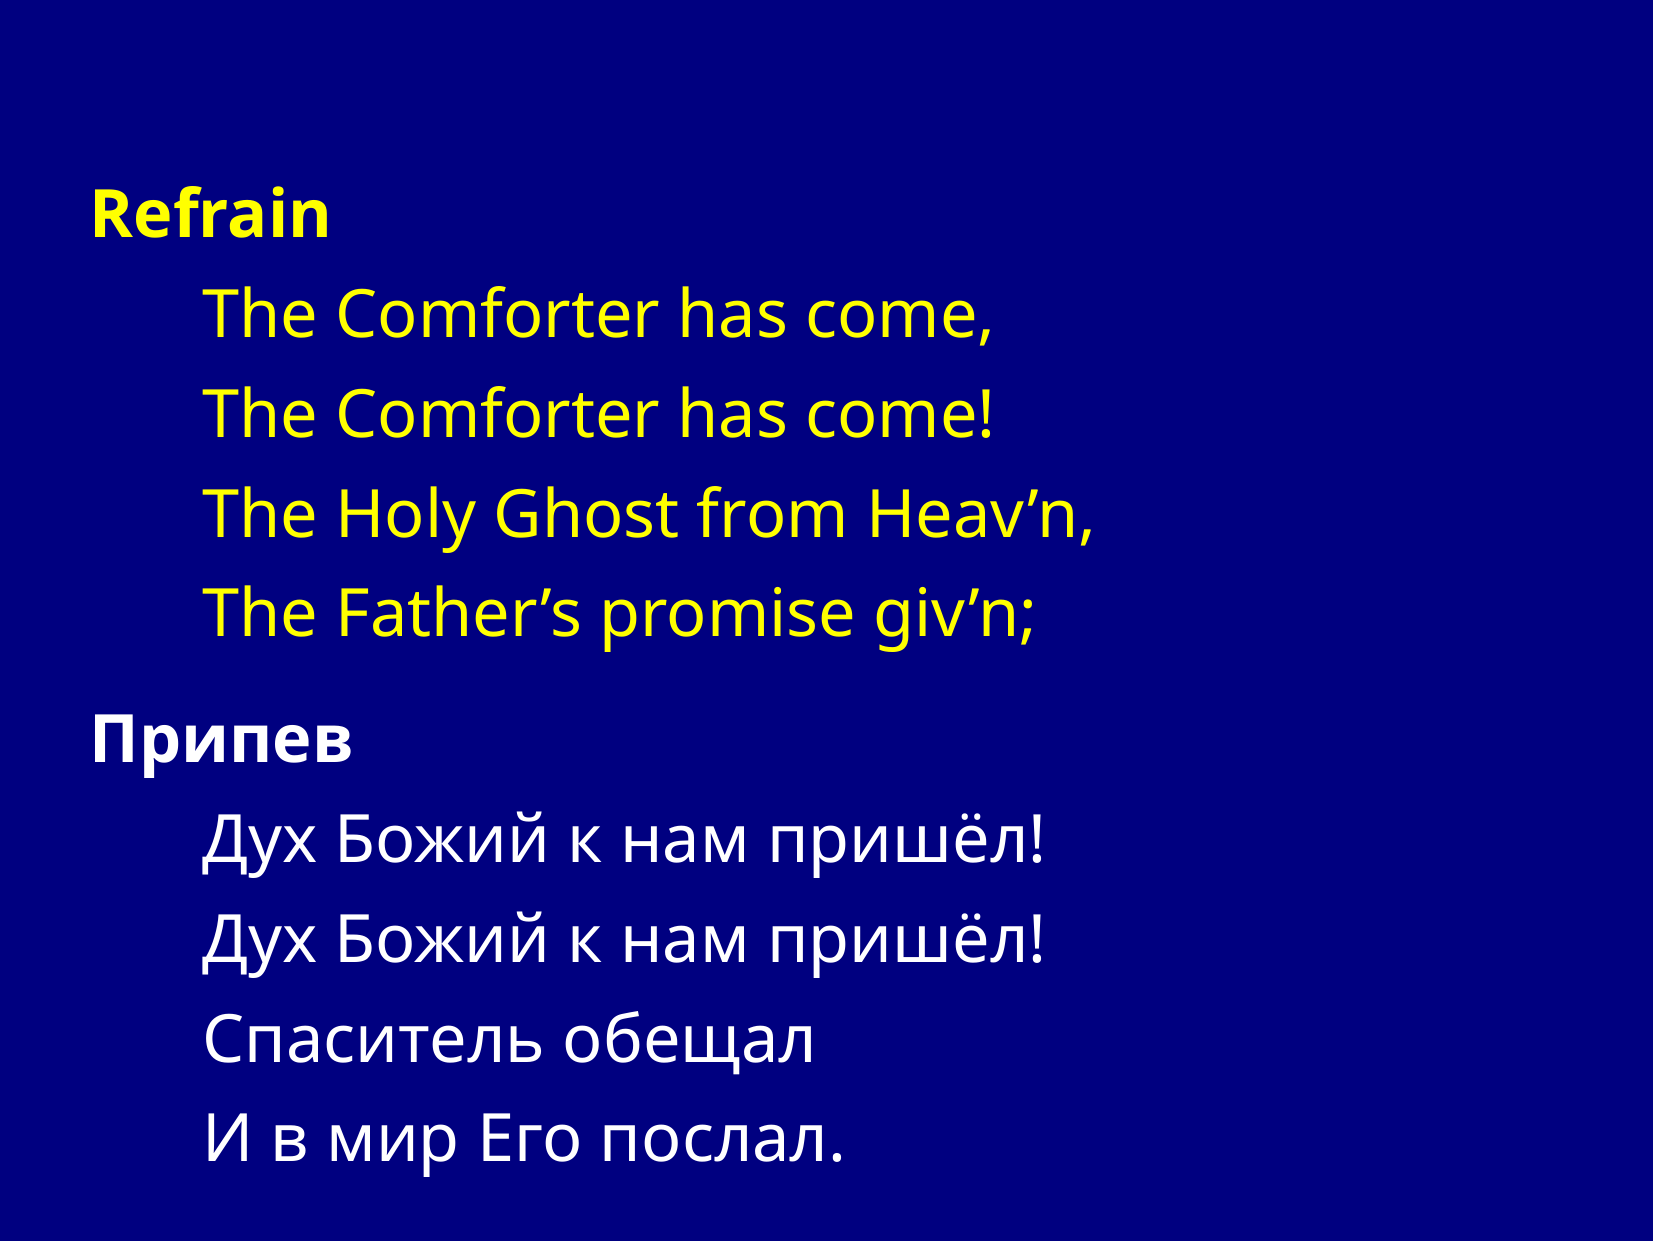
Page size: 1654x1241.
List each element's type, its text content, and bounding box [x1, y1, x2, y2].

text_box Refrain The Comforter has come, The Comforter has come! The Holy Ghost from Heav’n, The Father’s promise giv’n; [75, 150, 1576, 638]
text_box Припев Дух Божий к нам пришёл! Дух Божий к нам пришёл! Спаситель обещал И в мир Его послал. [75, 675, 1576, 1163]
